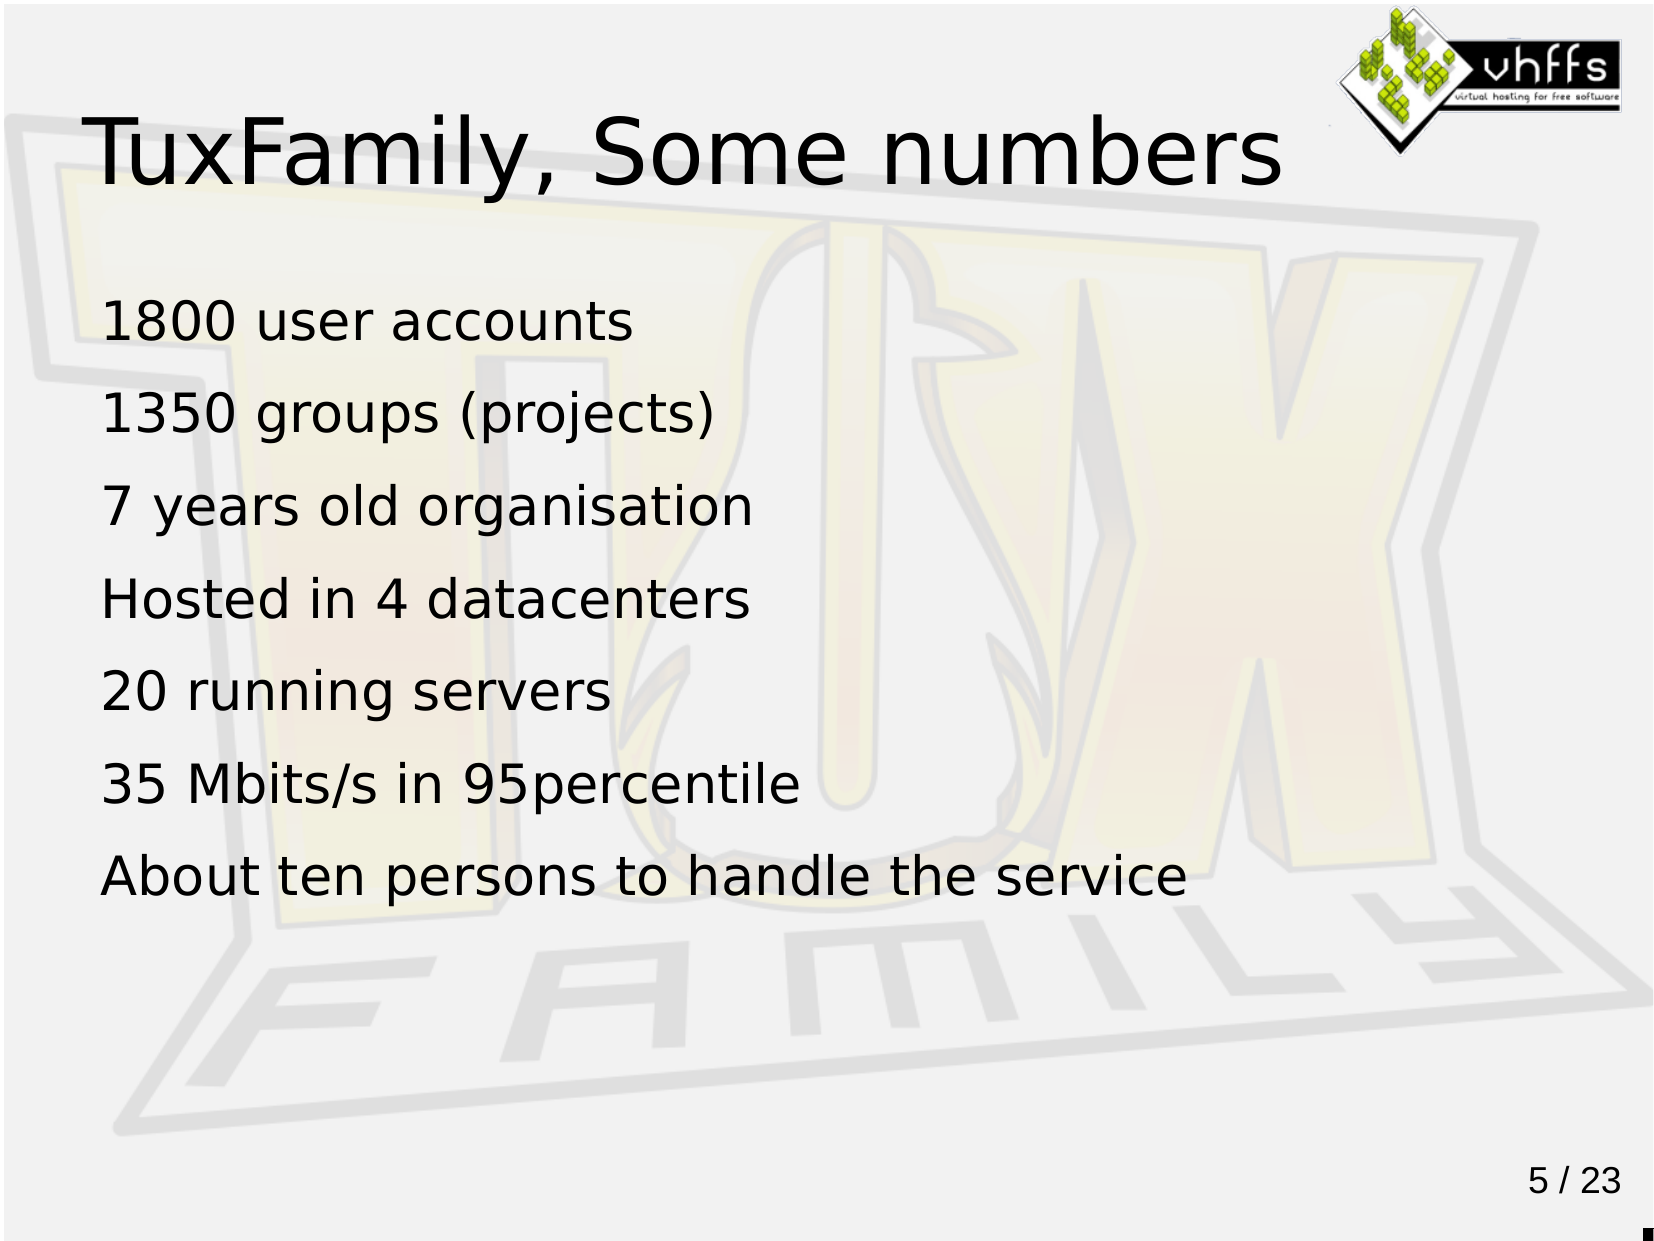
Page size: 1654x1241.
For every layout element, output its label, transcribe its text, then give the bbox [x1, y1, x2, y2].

picture [4, 0, 1654, 1241]
text_box [1643, 1228, 1654, 1241]
list 1800 user accounts 1350 groups (projects) 7 years old organisation Hosted in 4 datacenters 20 running servers 35 Mbits/s in 95percentile About ten persons to handle the service [82, 290, 1565, 1094]
text_box <numéro> / 23 [1314, 1151, 1637, 1225]
title TuxFamily, Some numbers [82, 49, 1571, 257]
